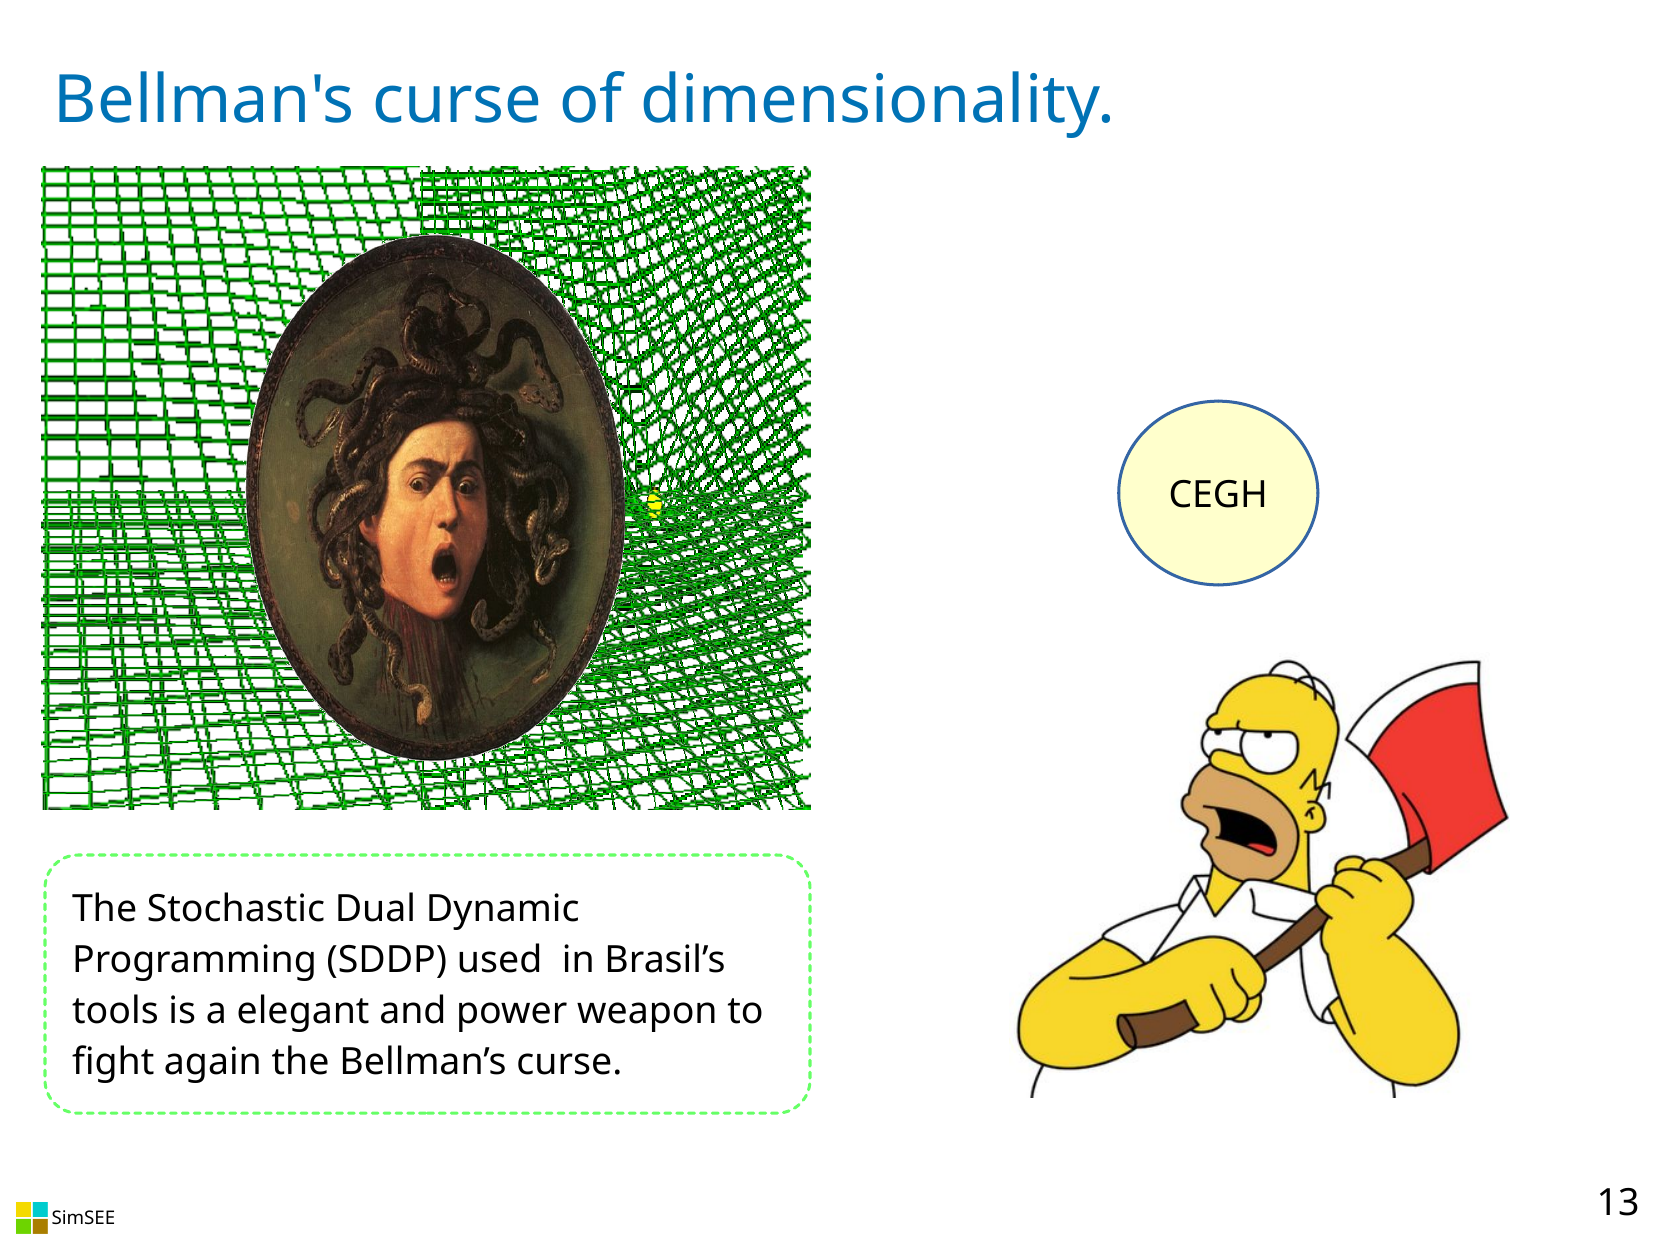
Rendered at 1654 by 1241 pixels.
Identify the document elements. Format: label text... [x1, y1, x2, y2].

text_box The Stochastic Dual Dynamic Programming (SDDP) used in Brasil’s tools is a elegant and power weapon to fight again the Bellman’s curse. [45, 855, 811, 1099]
title Bellman's curse of dimensionality. [47, 33, 1437, 142]
text_box CEGH [1118, 401, 1318, 585]
picture [41, 166, 811, 811]
picture [1009, 652, 1510, 1098]
picture [15, 1201, 49, 1235]
